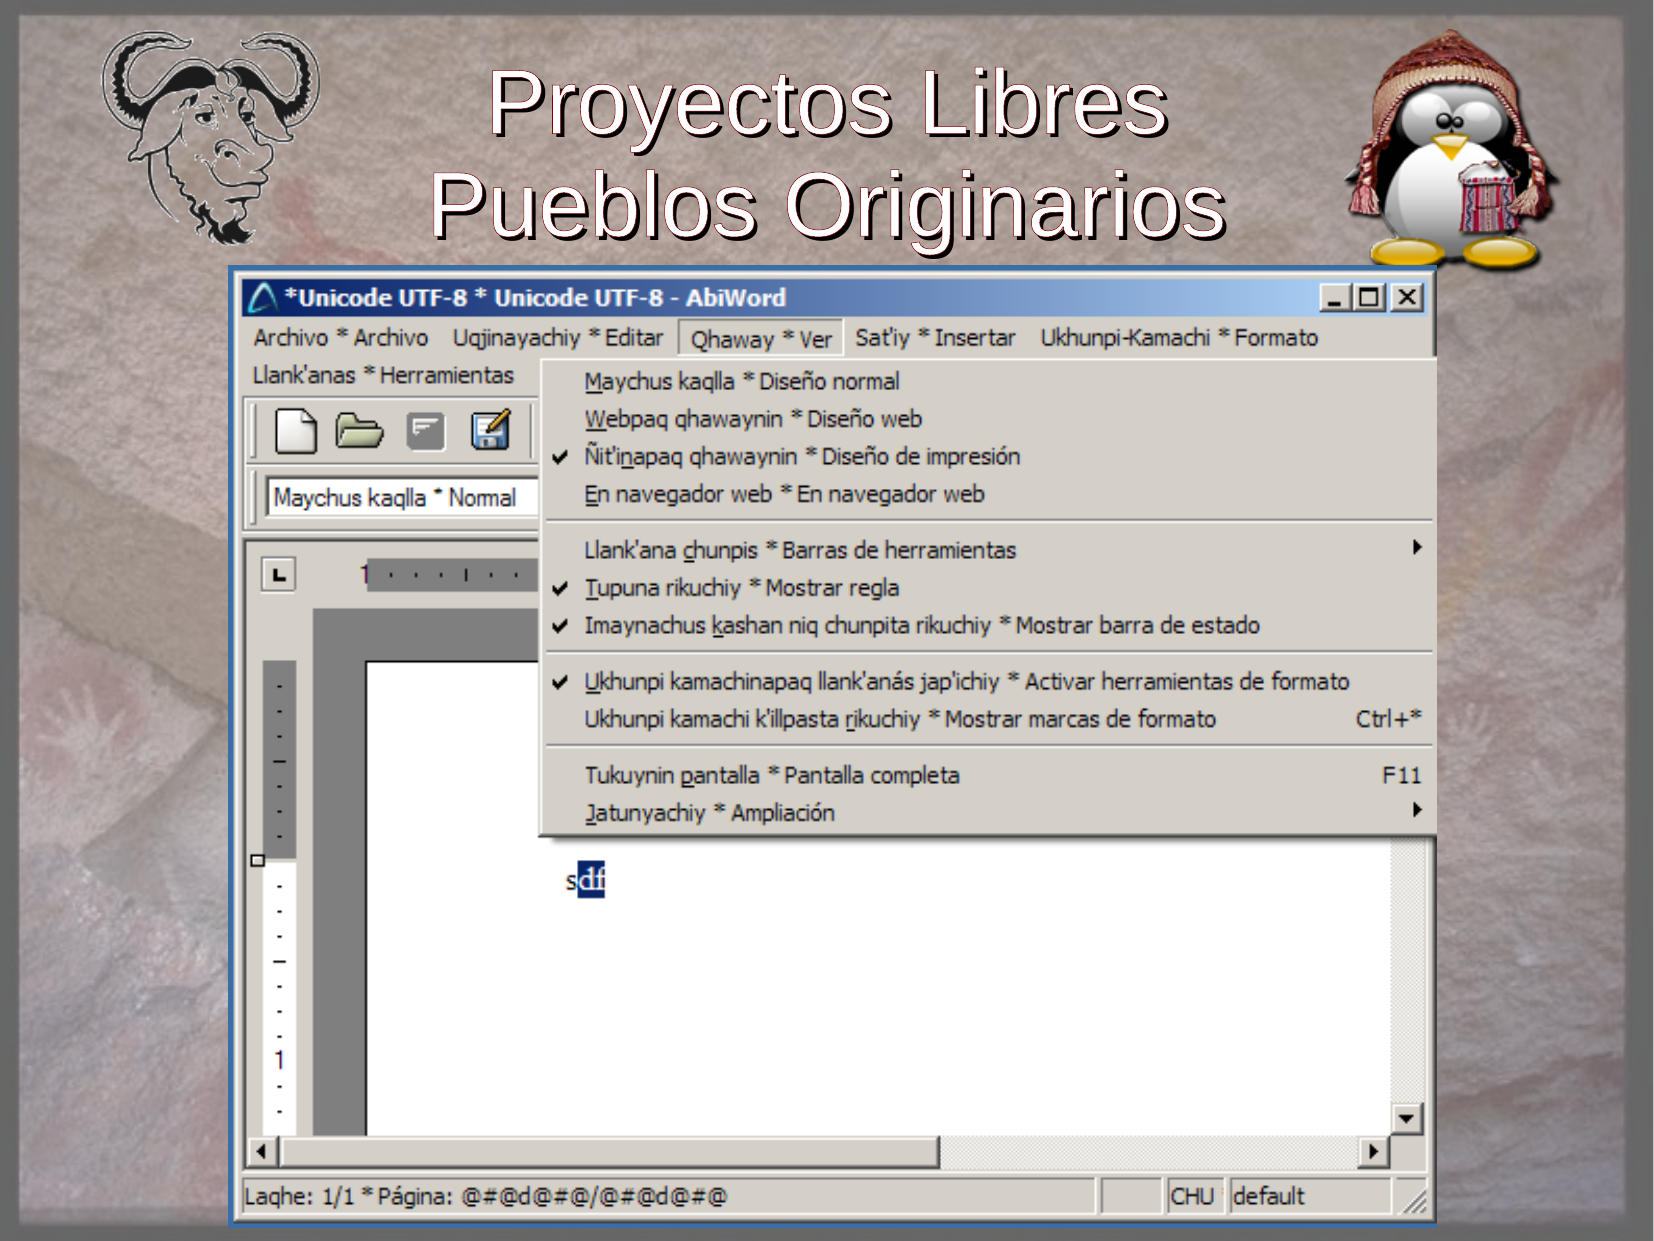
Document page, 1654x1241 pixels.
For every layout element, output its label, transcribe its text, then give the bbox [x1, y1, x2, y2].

title Proyectos Libres Pueblos Originarios [1565, 49, 1571, 257]
title Proyectos Libres Pueblos Originarios [82, 49, 1343, 257]
picture [0, 0, 1654, 1241]
